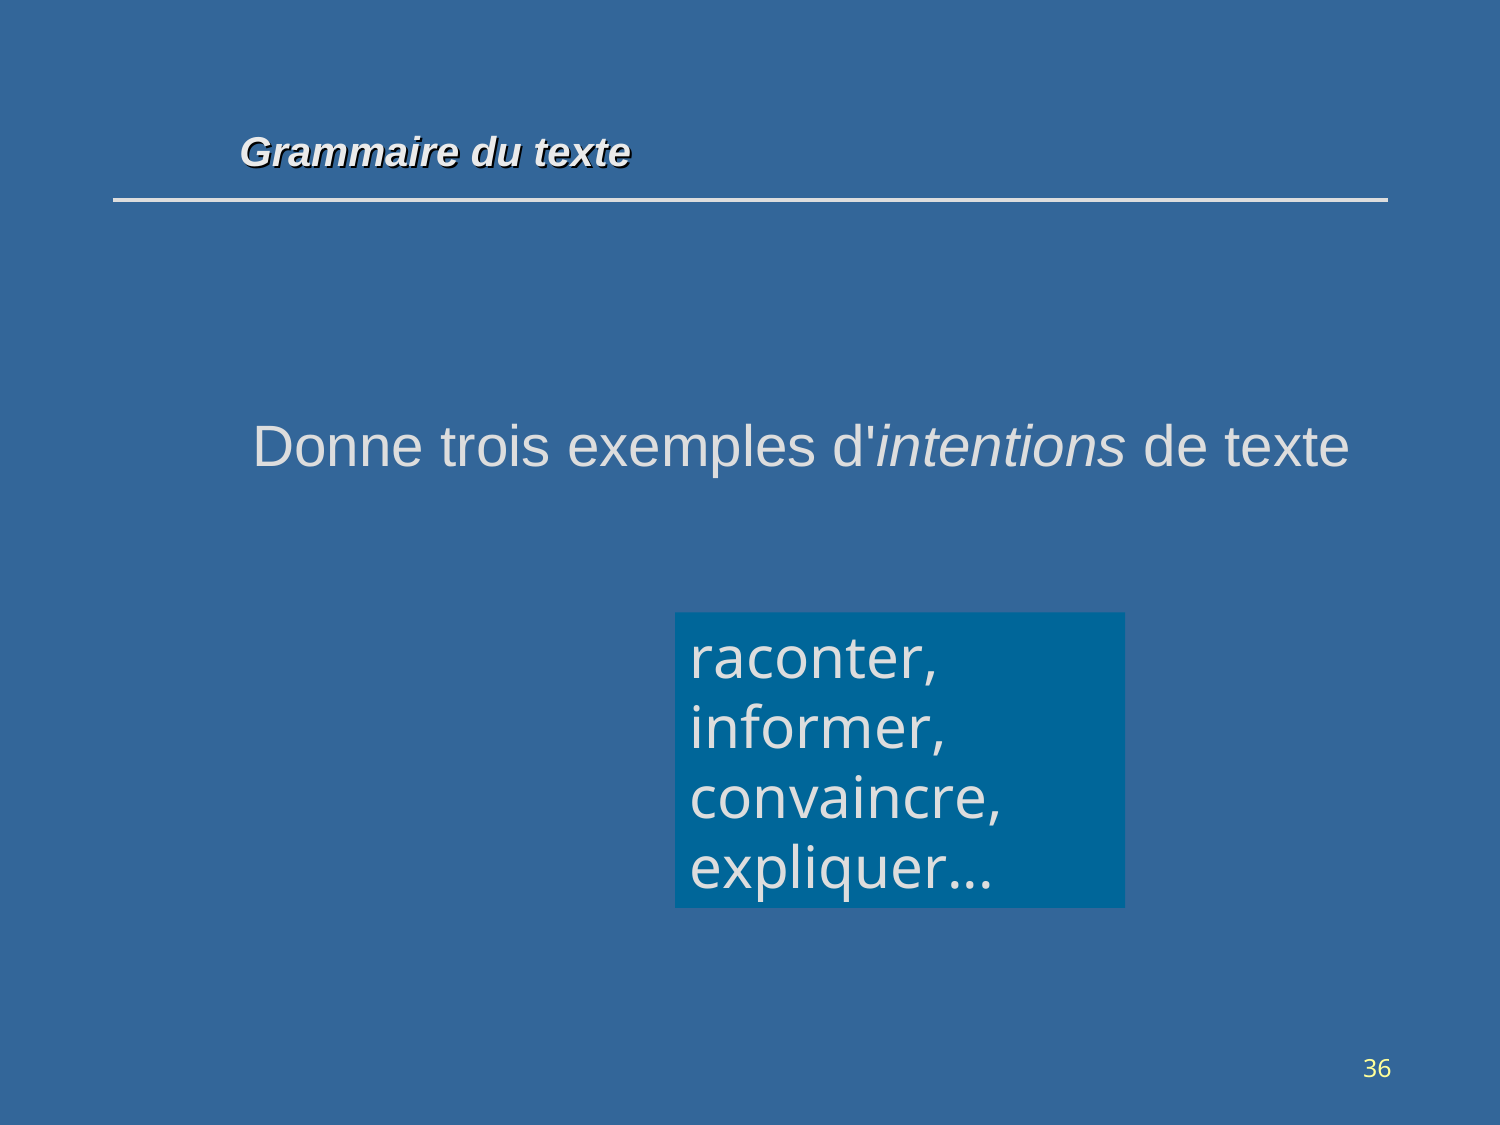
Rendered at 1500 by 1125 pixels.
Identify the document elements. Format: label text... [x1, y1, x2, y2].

text_box Grammaire du texte [224, 116, 647, 183]
text_box raconter, informer, convaincre, expliquer... [675, 612, 1126, 908]
text_box Donne trois exemples d'intentions de texte [237, 399, 1375, 486]
